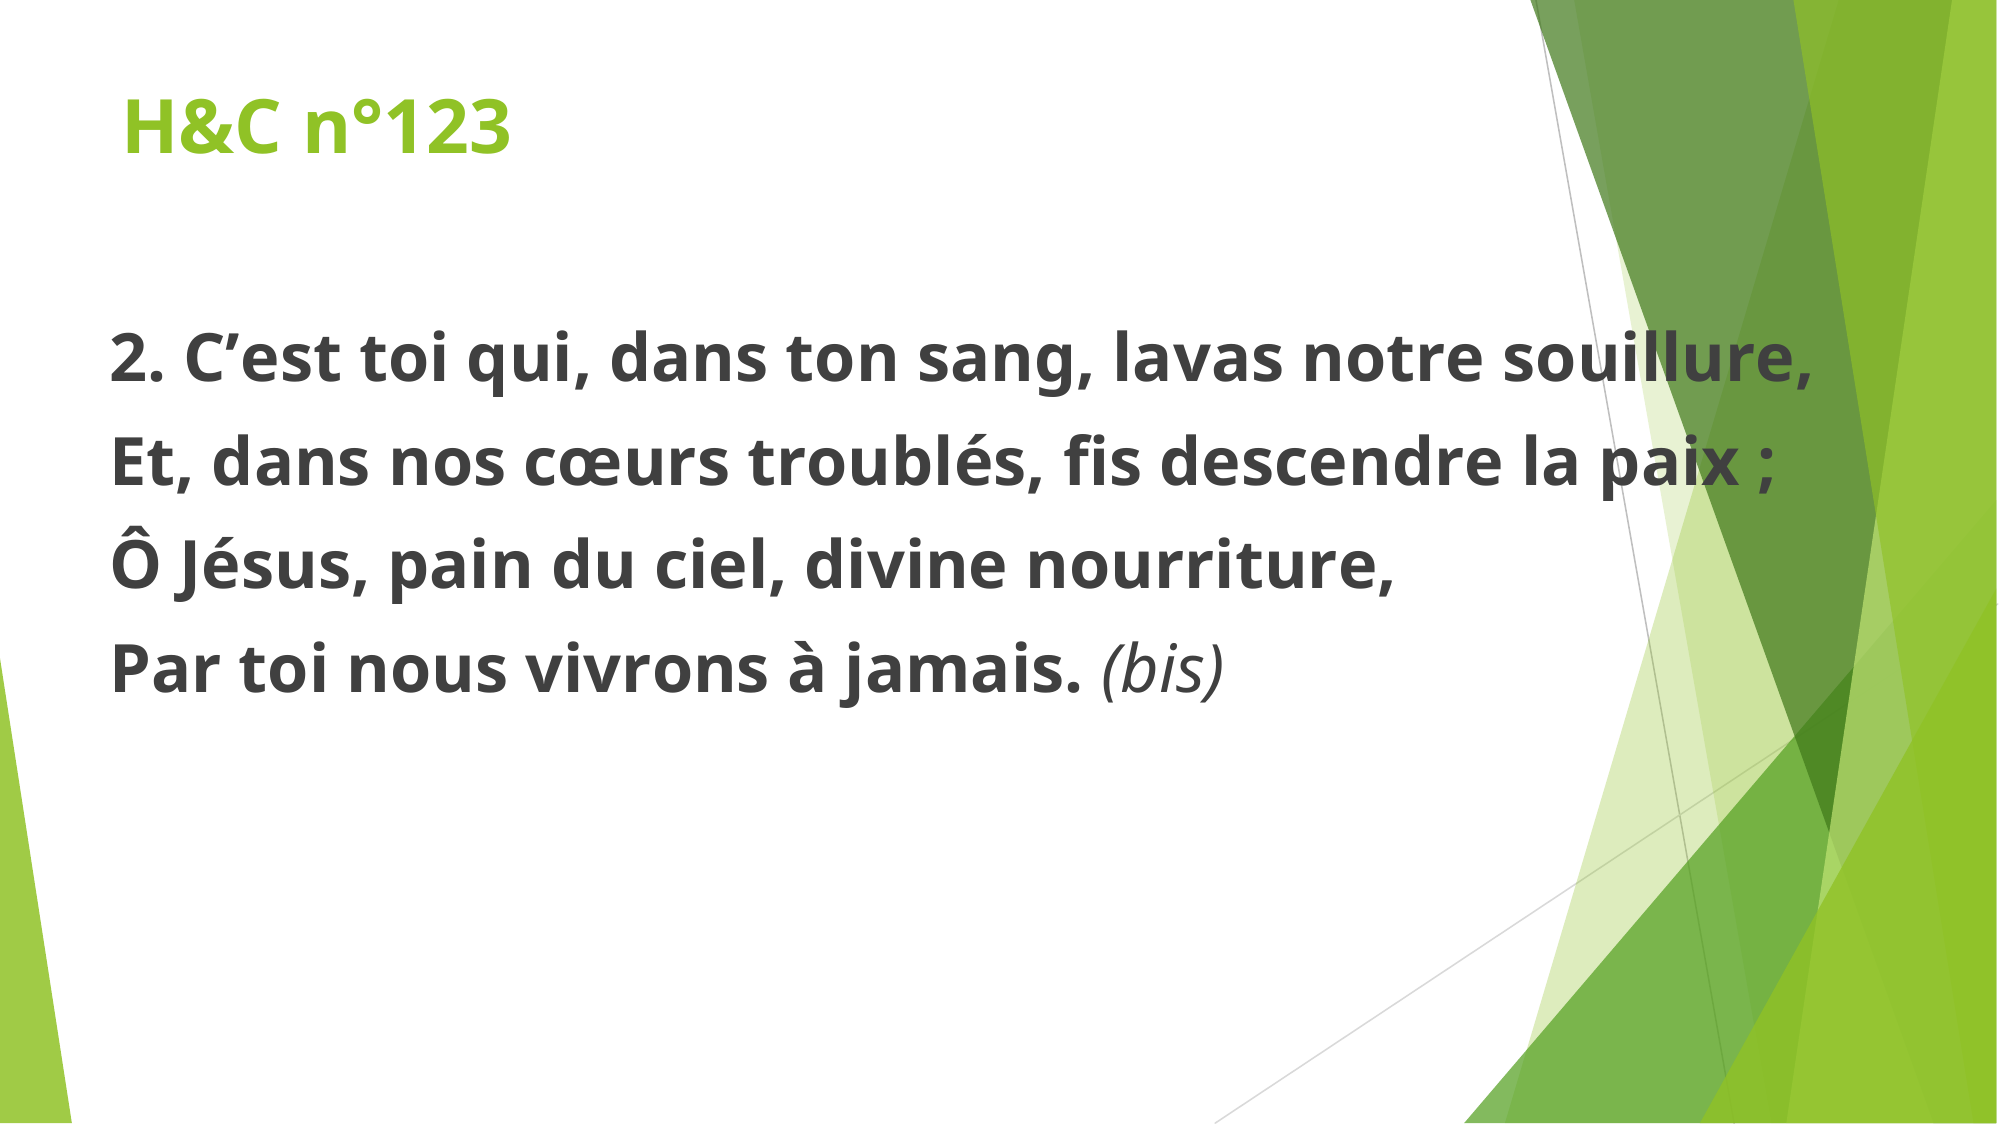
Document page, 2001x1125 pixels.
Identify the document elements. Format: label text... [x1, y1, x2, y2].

text_box 2. C’est toi qui, dans ton sang, lavas notre souillure, Et, dans nos cœurs troublés, fis descendre la paix ; Ô Jésus, pain du ciel, divine nourriture, Par toi nous vivrons à jamais. (bis) [94, 295, 2001, 1037]
text_box H&C n°123 [106, 70, 1522, 178]
